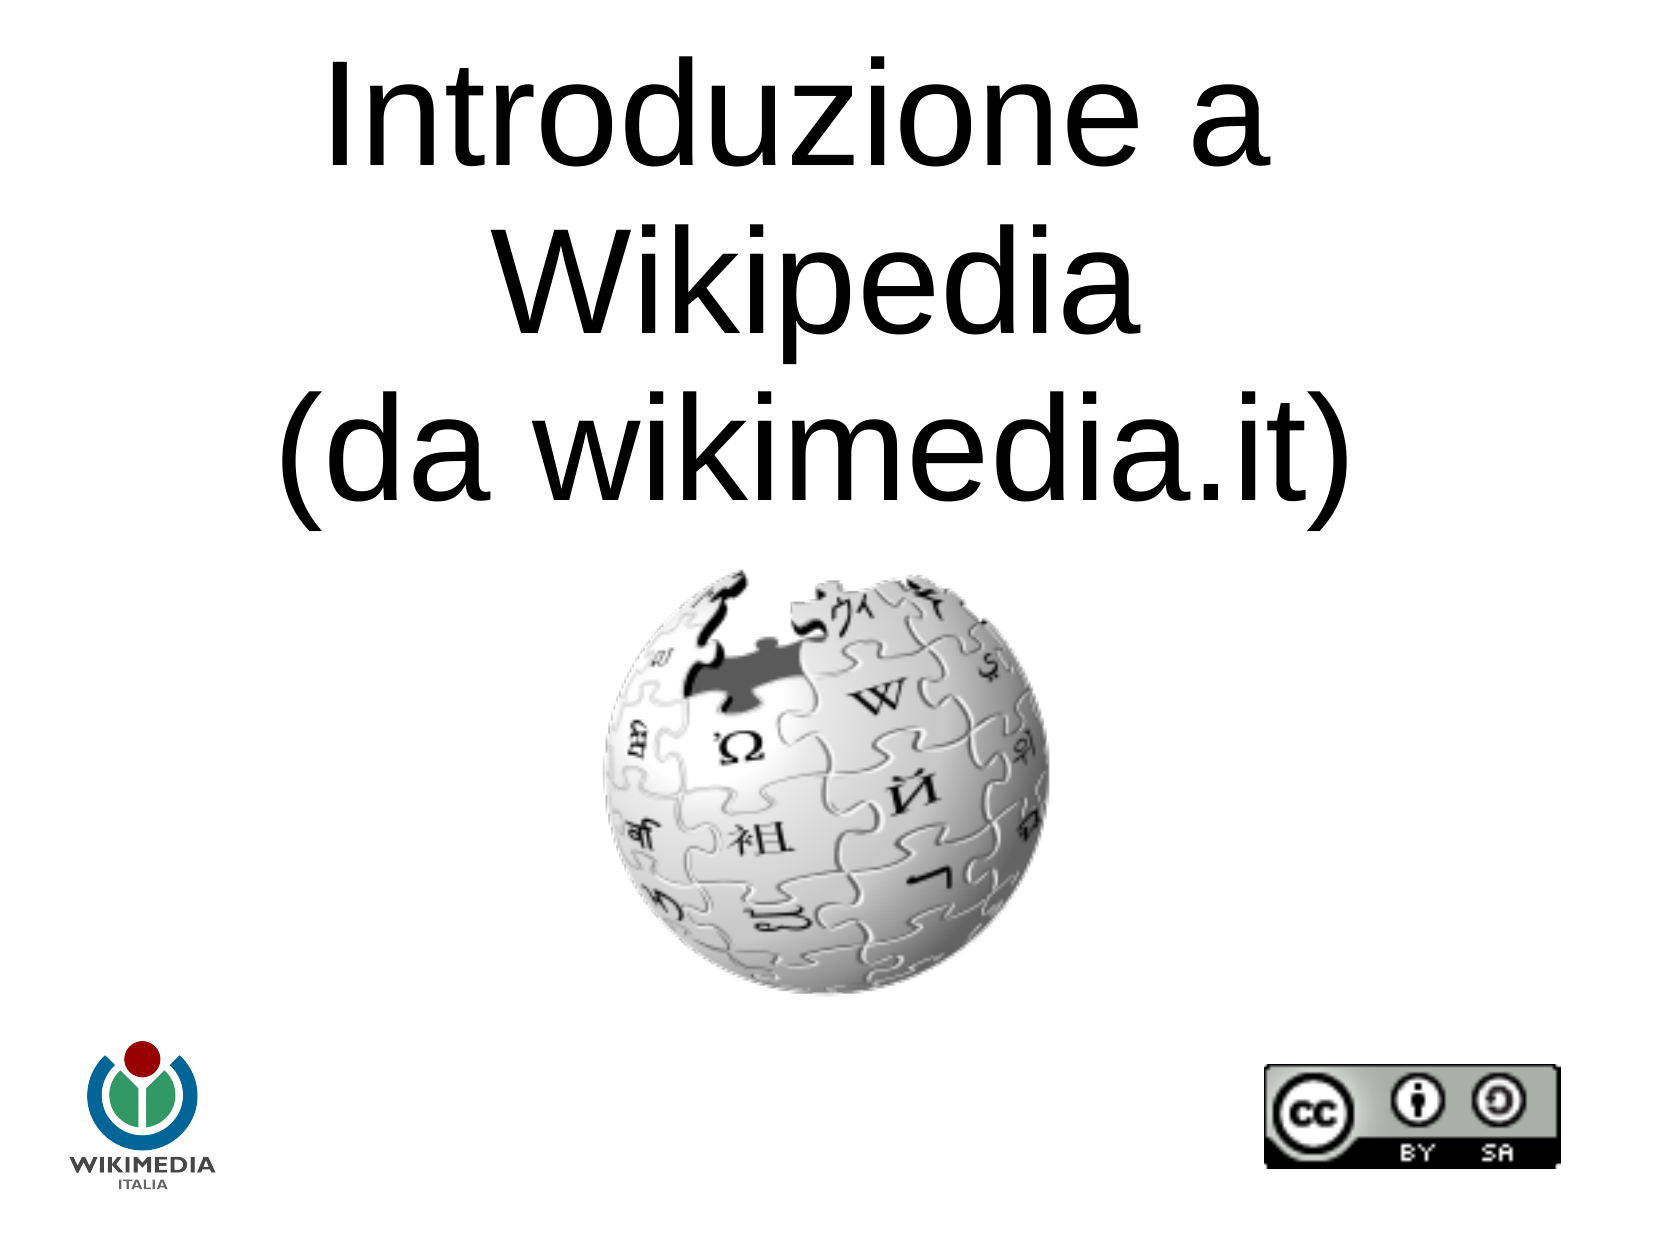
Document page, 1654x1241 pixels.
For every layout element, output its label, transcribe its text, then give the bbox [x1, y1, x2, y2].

picture [60, 1034, 226, 1201]
picture [559, 515, 1095, 1051]
picture [1264, 1064, 1561, 1169]
title Introduzione a Wikipedia (da wikimedia.it) [71, 30, 1561, 533]
